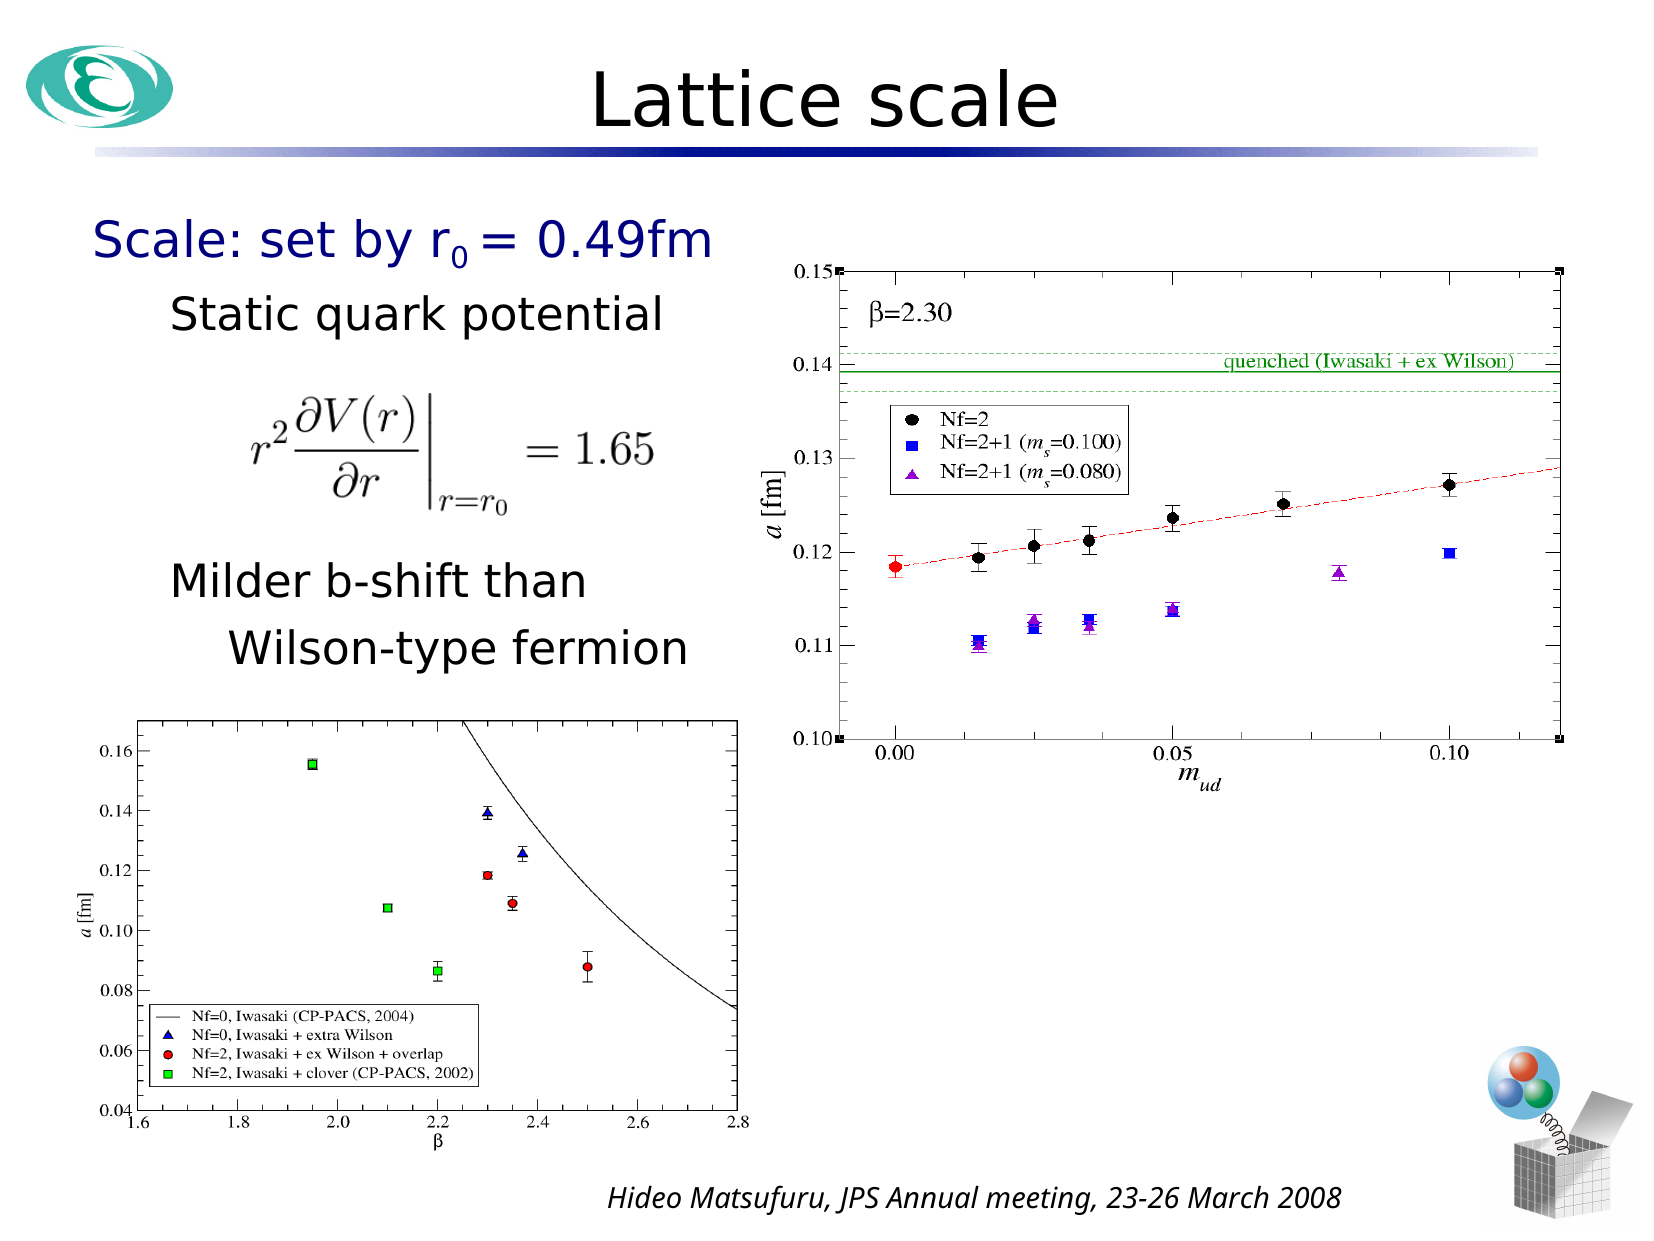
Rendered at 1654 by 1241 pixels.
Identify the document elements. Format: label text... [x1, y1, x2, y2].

list Scale: set by r0 = 0.49fm Static quark potential Milder b-shift than Wilson-type fermion [75, 210, 1527, 708]
picture [1482, 1039, 1639, 1226]
picture [95, 147, 1538, 157]
picture [20, 37, 179, 136]
title Lattice scale [201, 47, 1450, 154]
picture [77, 258, 1570, 1151]
picture [251, 393, 654, 516]
